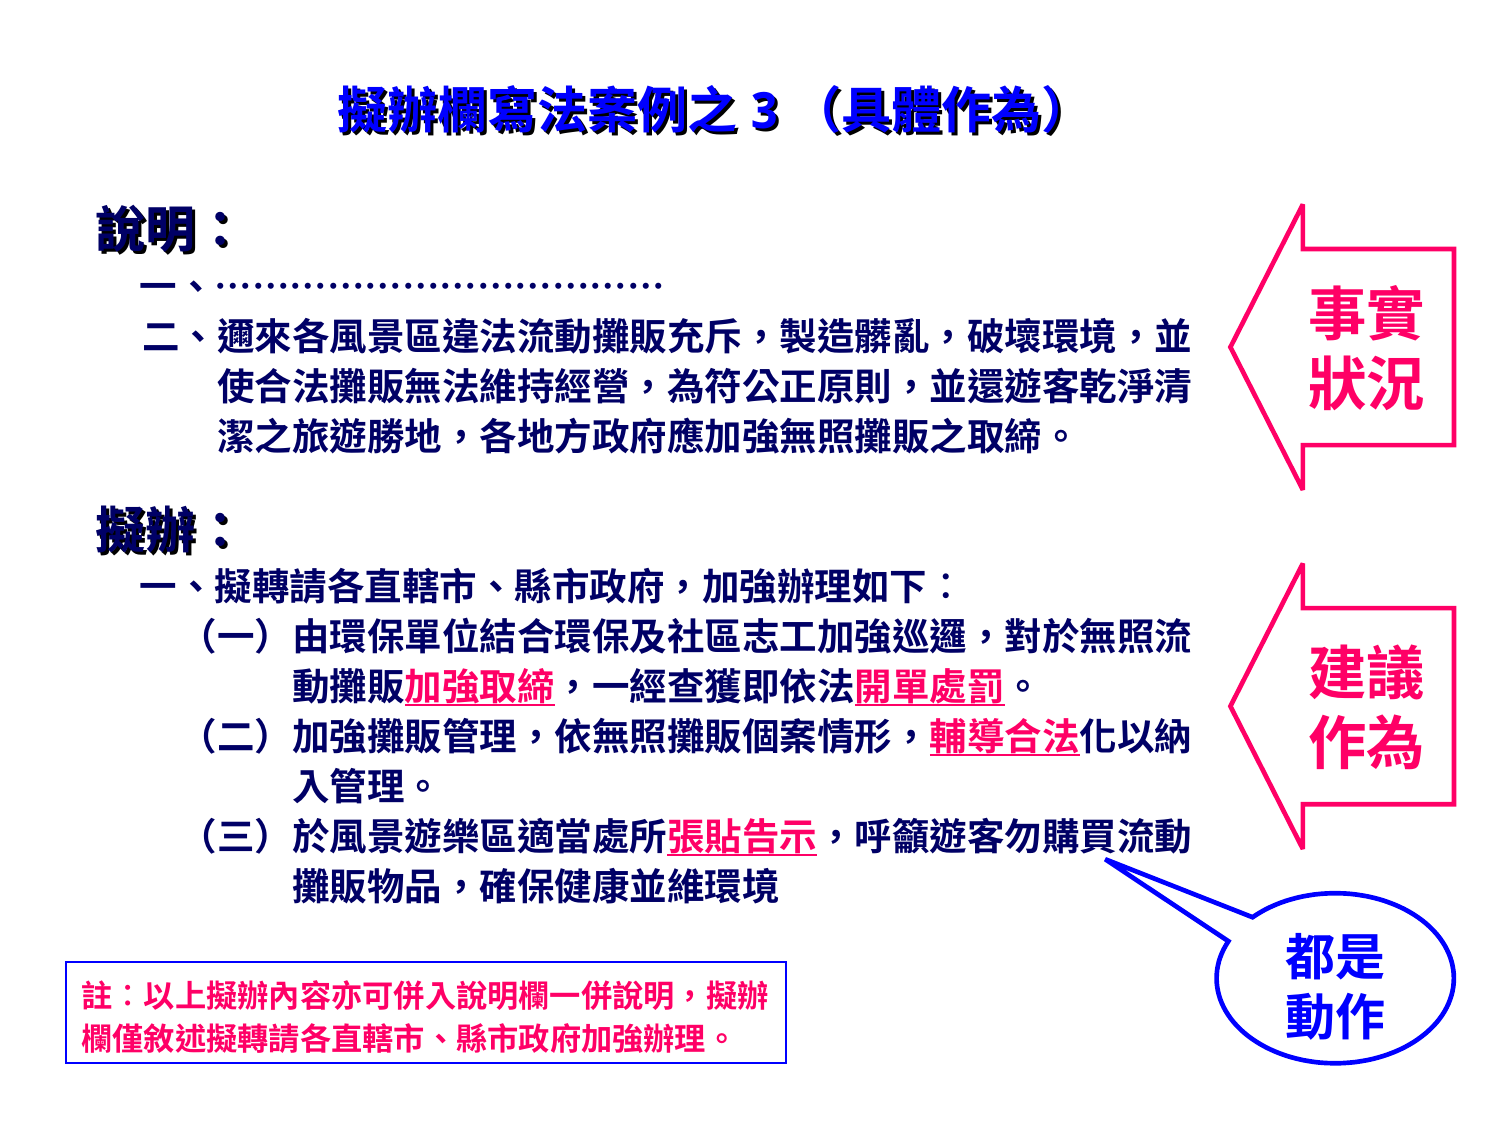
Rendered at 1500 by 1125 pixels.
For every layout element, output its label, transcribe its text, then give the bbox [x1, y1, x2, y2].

text_box 建議作為 [1230, 563, 1454, 849]
text_box 擬辦欄寫法案例之3（具體作為） [299, 65, 1130, 152]
text_box 都是 動作 [1105, 859, 1454, 1064]
text_box 說明： 一、……………………………… 二、邇來各風景區違法流動攤販充斥，製造髒亂，破壞環境，並 使合法攤販無法維持經營，為符公正原則，並還遊客乾淨清 潔之旅遊勝地，各地方政府應加強無照攤販之取締。 擬辦： 一、擬轉請各直轄市、縣市政府，加強辦理如下︰ （一）由環保單位結合環保及社區志工加強巡邏，對於無照流 動攤販加強取締，一經查獲即依法開單處罰。 （二）加強攤販管理，依無照攤販個案情形，輔導合法化以納 入管理。 （三）於風景遊樂區適當處所張貼告示，呼籲遊客勿購買流動 攤販物品，確保健康並維環境 [81, 200, 1220, 950]
text_box 事實狀況 [1230, 204, 1454, 490]
text_box 註︰以上擬辦內容亦可併入說明欄一併說明，擬辦欄僅敘述擬轉請各直轄市、縣市政府加強辦理。 [66, 962, 786, 1063]
